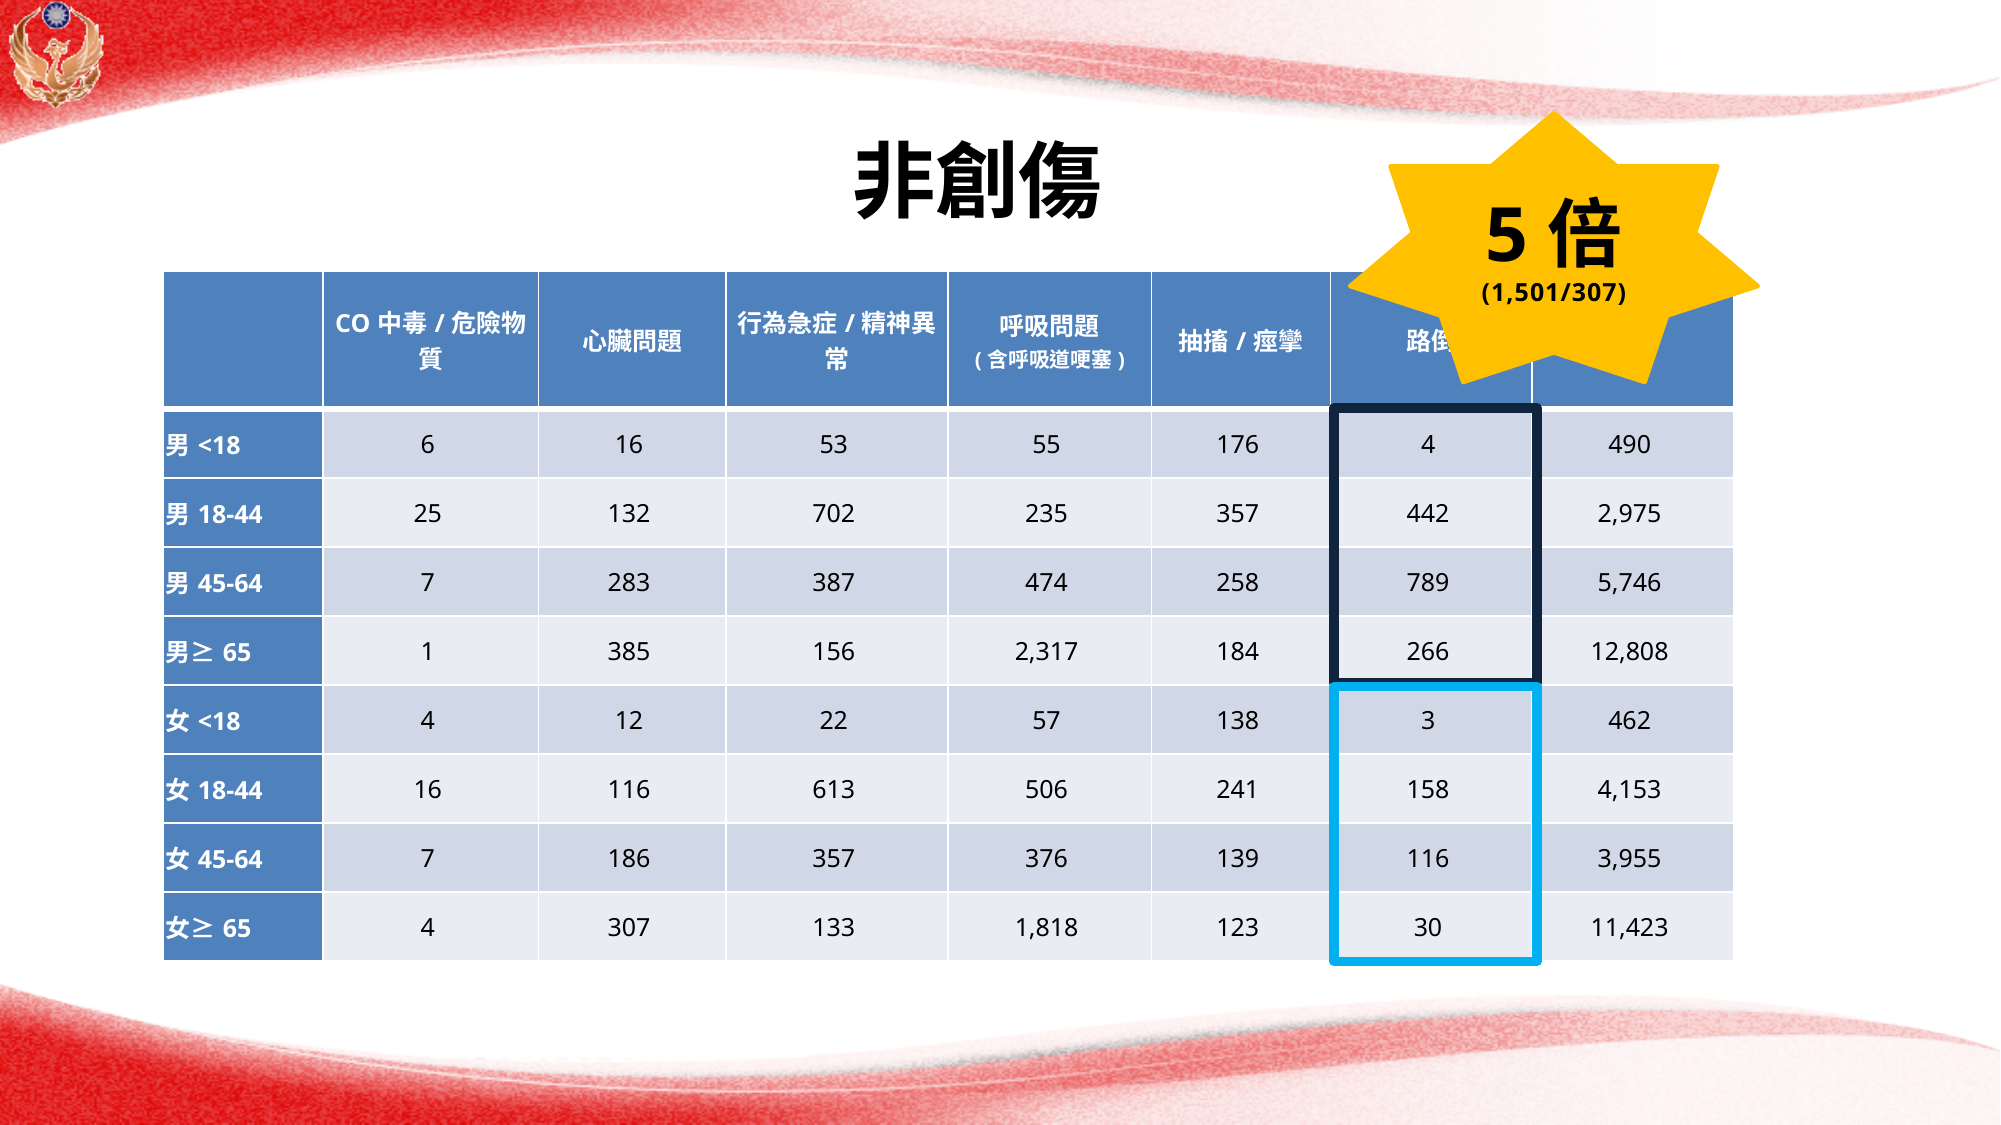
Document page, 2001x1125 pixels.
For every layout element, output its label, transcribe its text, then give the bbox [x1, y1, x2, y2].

table_cell 158 [1339, 755, 1531, 822]
table_cell 186 [539, 824, 725, 891]
table_cell 3 [1339, 691, 1531, 753]
table_header 路倒 [1331, 272, 1531, 403]
table_cell 462 [1542, 686, 1733, 753]
table_cell 女≥65 [164, 893, 322, 960]
table_cell 女<18 [164, 686, 322, 753]
table_cell 4,153 [1542, 755, 1733, 822]
table_cell 7 [324, 824, 538, 891]
text_box [1349, 266, 1373, 294]
table_cell 55 [949, 412, 1151, 477]
table_cell 12 [539, 686, 725, 753]
table_cell 116 [1339, 824, 1531, 891]
table_cell 442 [1339, 479, 1531, 546]
table_cell 女45-64 [164, 824, 322, 891]
text_box [1390, 112, 1718, 179]
table_header [164, 272, 322, 406]
table_cell 11,423 [1542, 893, 1733, 960]
table_header 其他 [1533, 315, 1733, 406]
table_cell 4 [324, 893, 538, 960]
table_cell 男45-64 [164, 548, 322, 615]
table_cell 3,955 [1542, 824, 1733, 891]
table_cell 2,975 [1542, 479, 1733, 546]
table_cell 385 [539, 617, 725, 684]
table_cell 5,746 [1542, 548, 1733, 615]
table_cell 357 [1152, 479, 1329, 546]
table_cell 241 [1152, 755, 1329, 822]
table_cell 12,808 [1542, 617, 1733, 684]
title 非創傷 [77, 96, 1878, 260]
table_cell 266 [1339, 617, 1531, 678]
table_header 抽搐/痙攣 [1152, 272, 1330, 406]
table_cell 139 [1152, 824, 1329, 891]
table_cell 387 [727, 548, 947, 615]
table_cell 30 [1339, 893, 1531, 957]
table_cell 1,818 [949, 893, 1151, 960]
table_cell 702 [727, 479, 947, 546]
table_cell 283 [539, 548, 725, 615]
table_cell 57 [949, 686, 1151, 753]
picture [0, 0, 2001, 1125]
table_cell 116 [539, 755, 725, 822]
text_box [1438, 315, 1670, 383]
table_header 心臟問題 [539, 272, 725, 406]
table_cell 6 [324, 412, 538, 477]
table_cell 613 [727, 755, 947, 822]
table_cell 123 [1152, 893, 1329, 960]
table_cell 男≥65 [164, 617, 322, 684]
table_cell 235 [949, 479, 1151, 546]
table_cell 16 [324, 755, 538, 822]
table_cell 7 [324, 548, 538, 615]
table_cell 474 [949, 548, 1151, 615]
table_cell 133 [727, 893, 947, 960]
table_cell 506 [949, 755, 1151, 822]
table_header CO中毒/危險物質 [324, 272, 538, 406]
table_cell 22 [727, 686, 947, 753]
text_box 5倍 (1,501/307) [1373, 179, 1735, 315]
table_cell 男<18 [164, 412, 322, 477]
table_header 行為急症/精神異常 [727, 272, 947, 406]
table_cell 4 [1339, 413, 1531, 477]
table_header 呼吸問題 (含呼吸道哽塞) [949, 272, 1151, 406]
table_cell 357 [727, 824, 947, 891]
table_cell 16 [539, 412, 725, 477]
table_cell 2,317 [949, 617, 1151, 684]
table_cell 490 [1542, 412, 1733, 477]
text_box [1735, 266, 1759, 294]
table_cell 184 [1152, 617, 1329, 684]
table_cell 男18-44 [164, 479, 322, 546]
table_cell 176 [1152, 412, 1329, 477]
table_cell 307 [539, 893, 725, 960]
table_cell 1 [324, 617, 538, 684]
table_cell 4 [324, 686, 538, 753]
table_cell 258 [1152, 548, 1329, 615]
table_cell 53 [727, 412, 947, 477]
table_cell 女18-44 [164, 755, 322, 822]
table_cell 138 [1152, 686, 1329, 753]
table_cell 376 [949, 824, 1151, 891]
table_cell 25 [324, 479, 538, 546]
table_cell 132 [539, 479, 725, 546]
table_cell 789 [1339, 548, 1531, 615]
table_cell 156 [727, 617, 947, 684]
